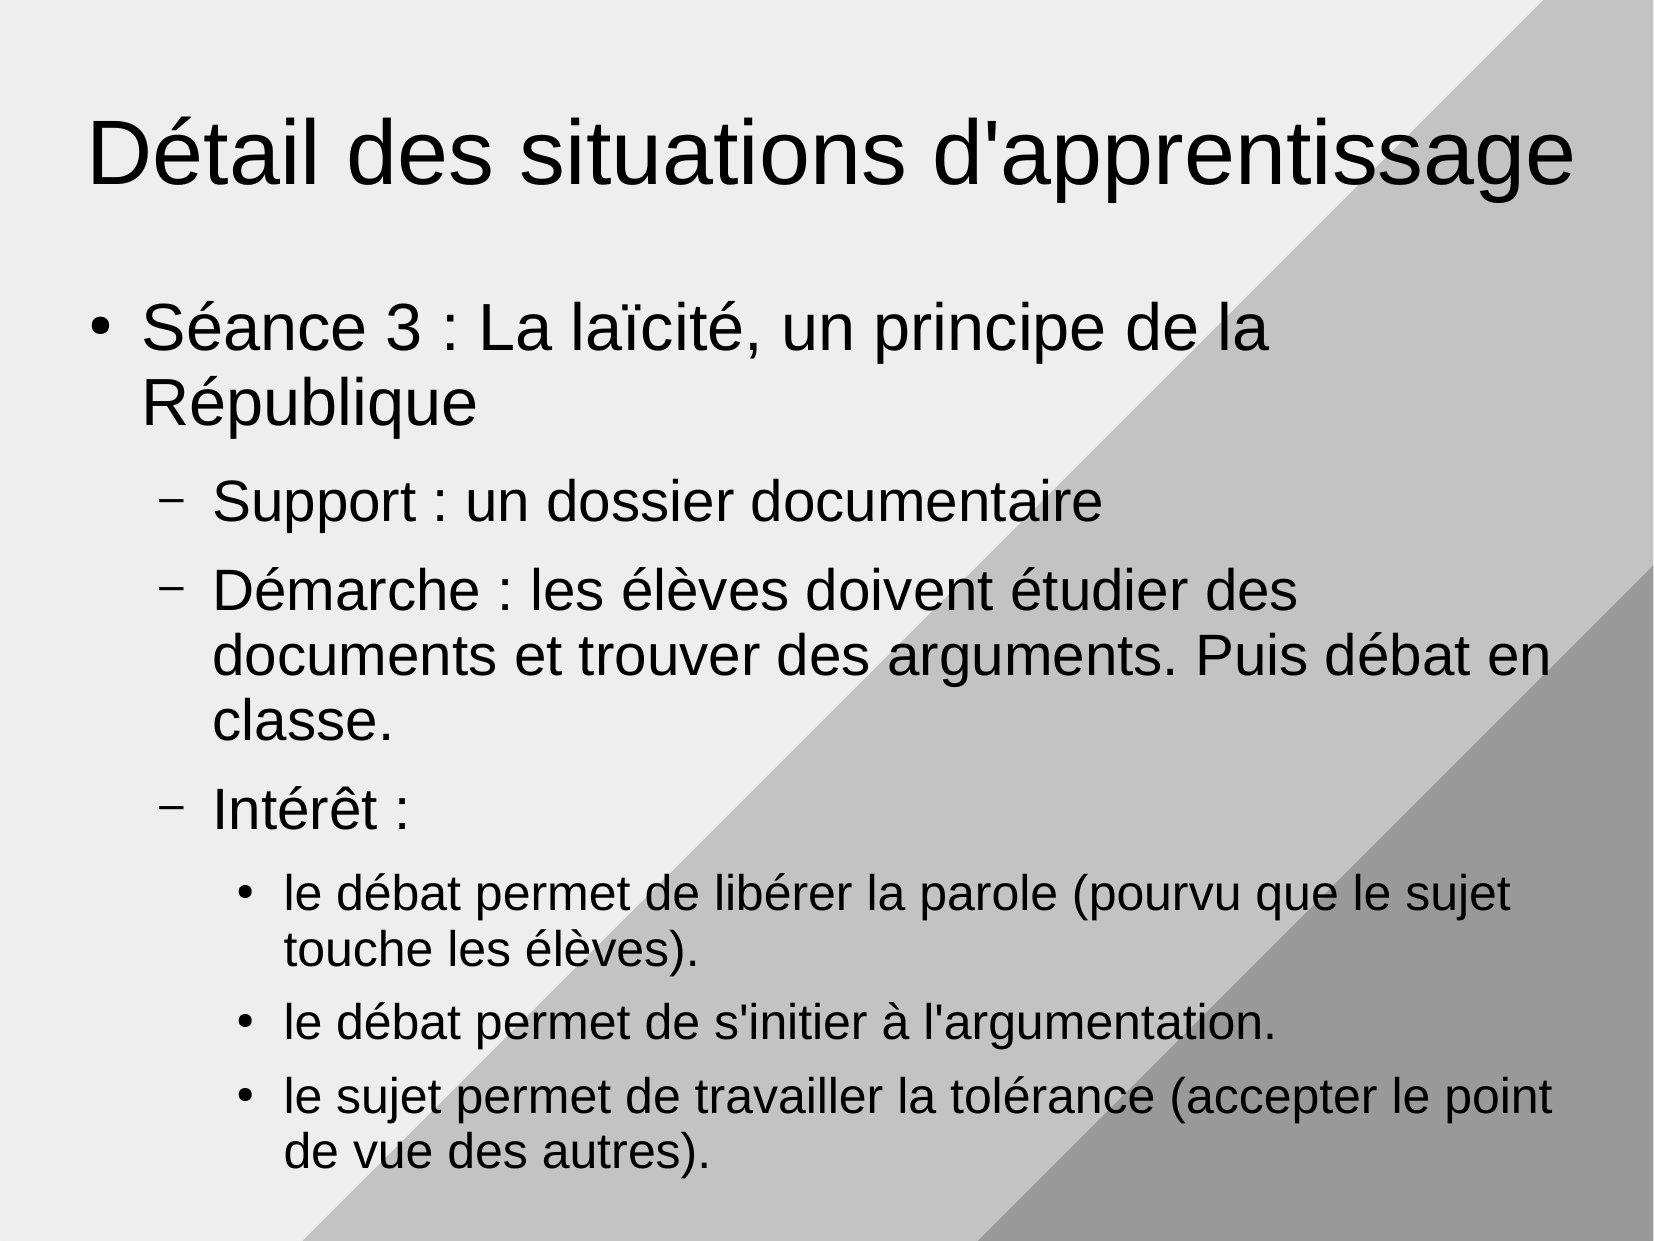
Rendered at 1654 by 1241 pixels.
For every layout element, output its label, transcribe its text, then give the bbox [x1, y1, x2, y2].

list Séance 3 : La laïcité, un principe de la République Support : un dossier documentaire Démarche : les élèves doivent étudier des documents et trouver des arguments. Puis débat en classe. Intérêt : le débat permet de libérer la parole (pourvu que le sujet touche les élèves). le débat permet de s'initier à l'argumentation. le sujet permet de travailler la tolérance (accepter le point de vue des autres). [70, 290, 1595, 1179]
title Détail des situations d'apprentissage [82, 49, 1583, 257]
